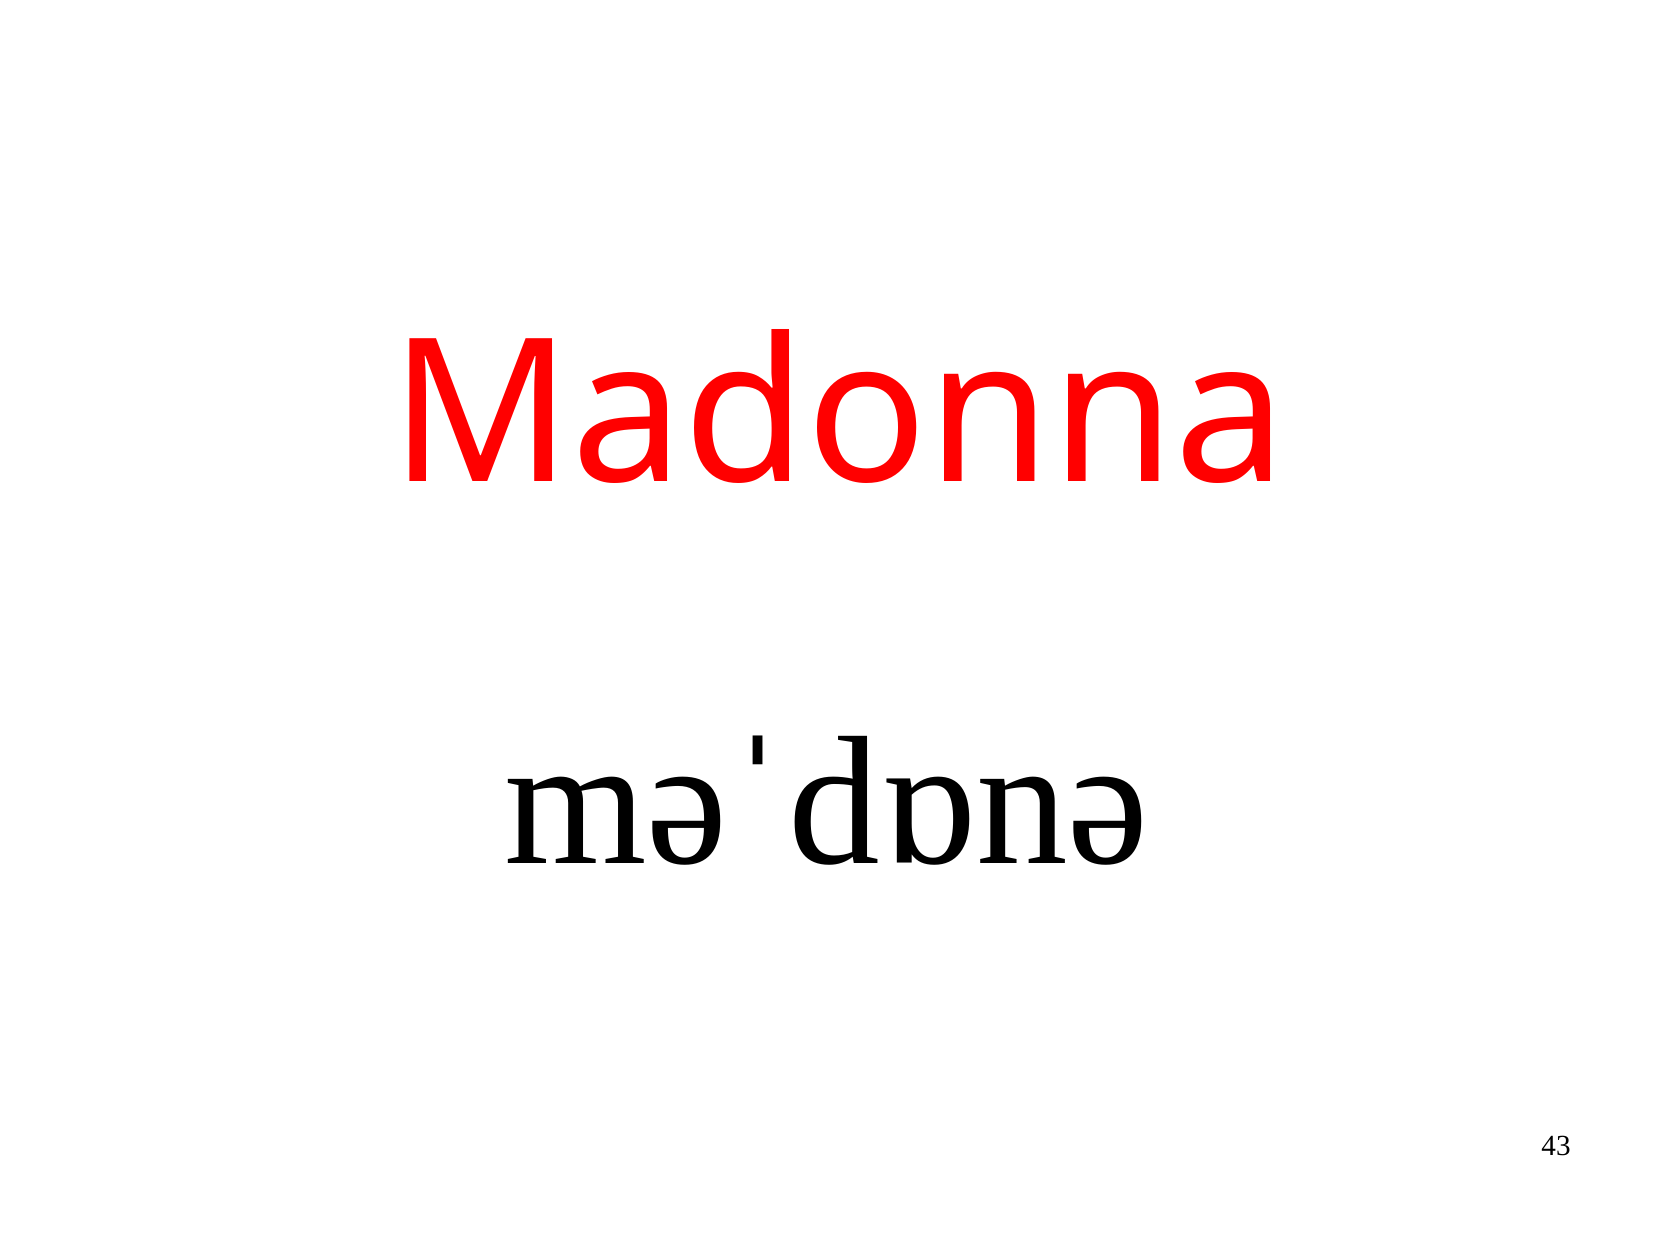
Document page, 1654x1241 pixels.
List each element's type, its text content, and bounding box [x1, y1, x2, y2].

subtitle məˈdɒnə [82, 475, 1571, 1109]
text_box Madonna [82, 259, 1595, 475]
